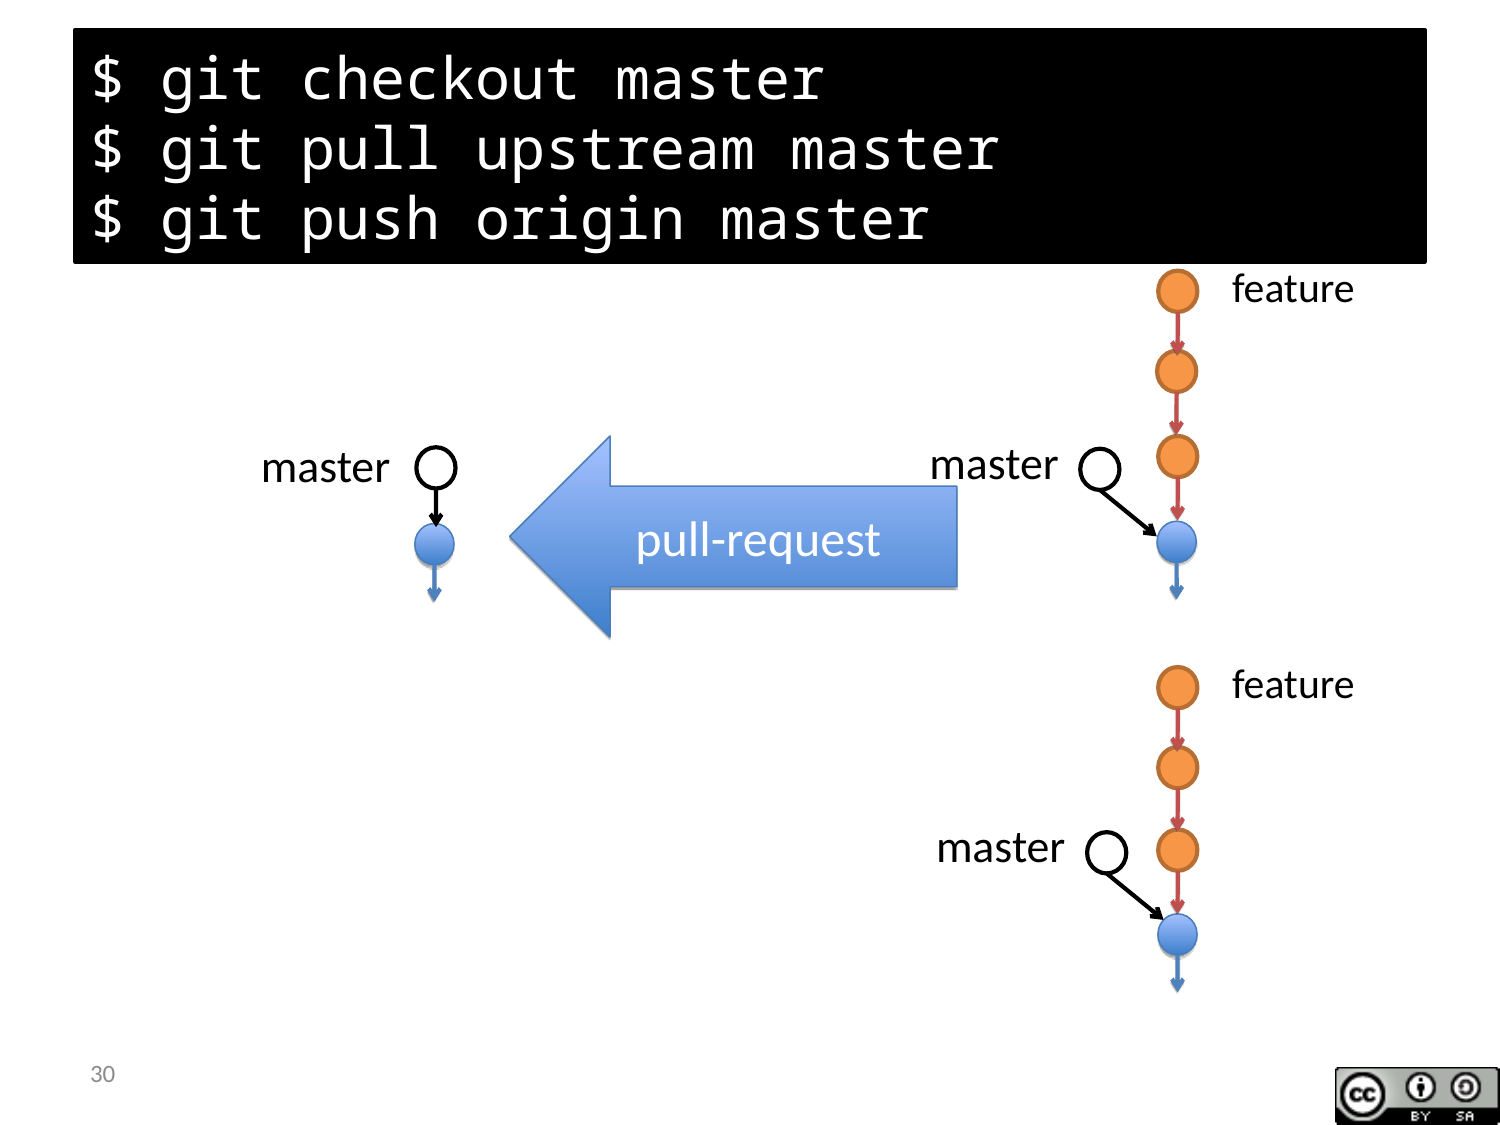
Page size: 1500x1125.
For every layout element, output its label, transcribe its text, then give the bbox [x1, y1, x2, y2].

text_box [1158, 829, 1198, 871]
text_box [414, 447, 456, 565]
text_box [1158, 747, 1198, 788]
text_box [1158, 270, 1198, 312]
text_box [1158, 435, 1198, 477]
text_box master [897, 426, 1091, 497]
text_box master [904, 809, 1097, 880]
text_box [1087, 832, 1198, 955]
slide_number <number> [75, 1042, 425, 1103]
text_box [1080, 448, 1197, 563]
text_box pull-request [509, 435, 957, 638]
text_box feature [1197, 264, 1390, 319]
picture [1335, 1067, 1500, 1125]
text_box feature [1197, 649, 1390, 715]
text_box [1158, 667, 1198, 708]
text_box [1157, 351, 1197, 392]
text_box master [229, 429, 422, 499]
title $ git checkout master $ git pull upstream master $ git push origin master [75, 29, 1425, 262]
